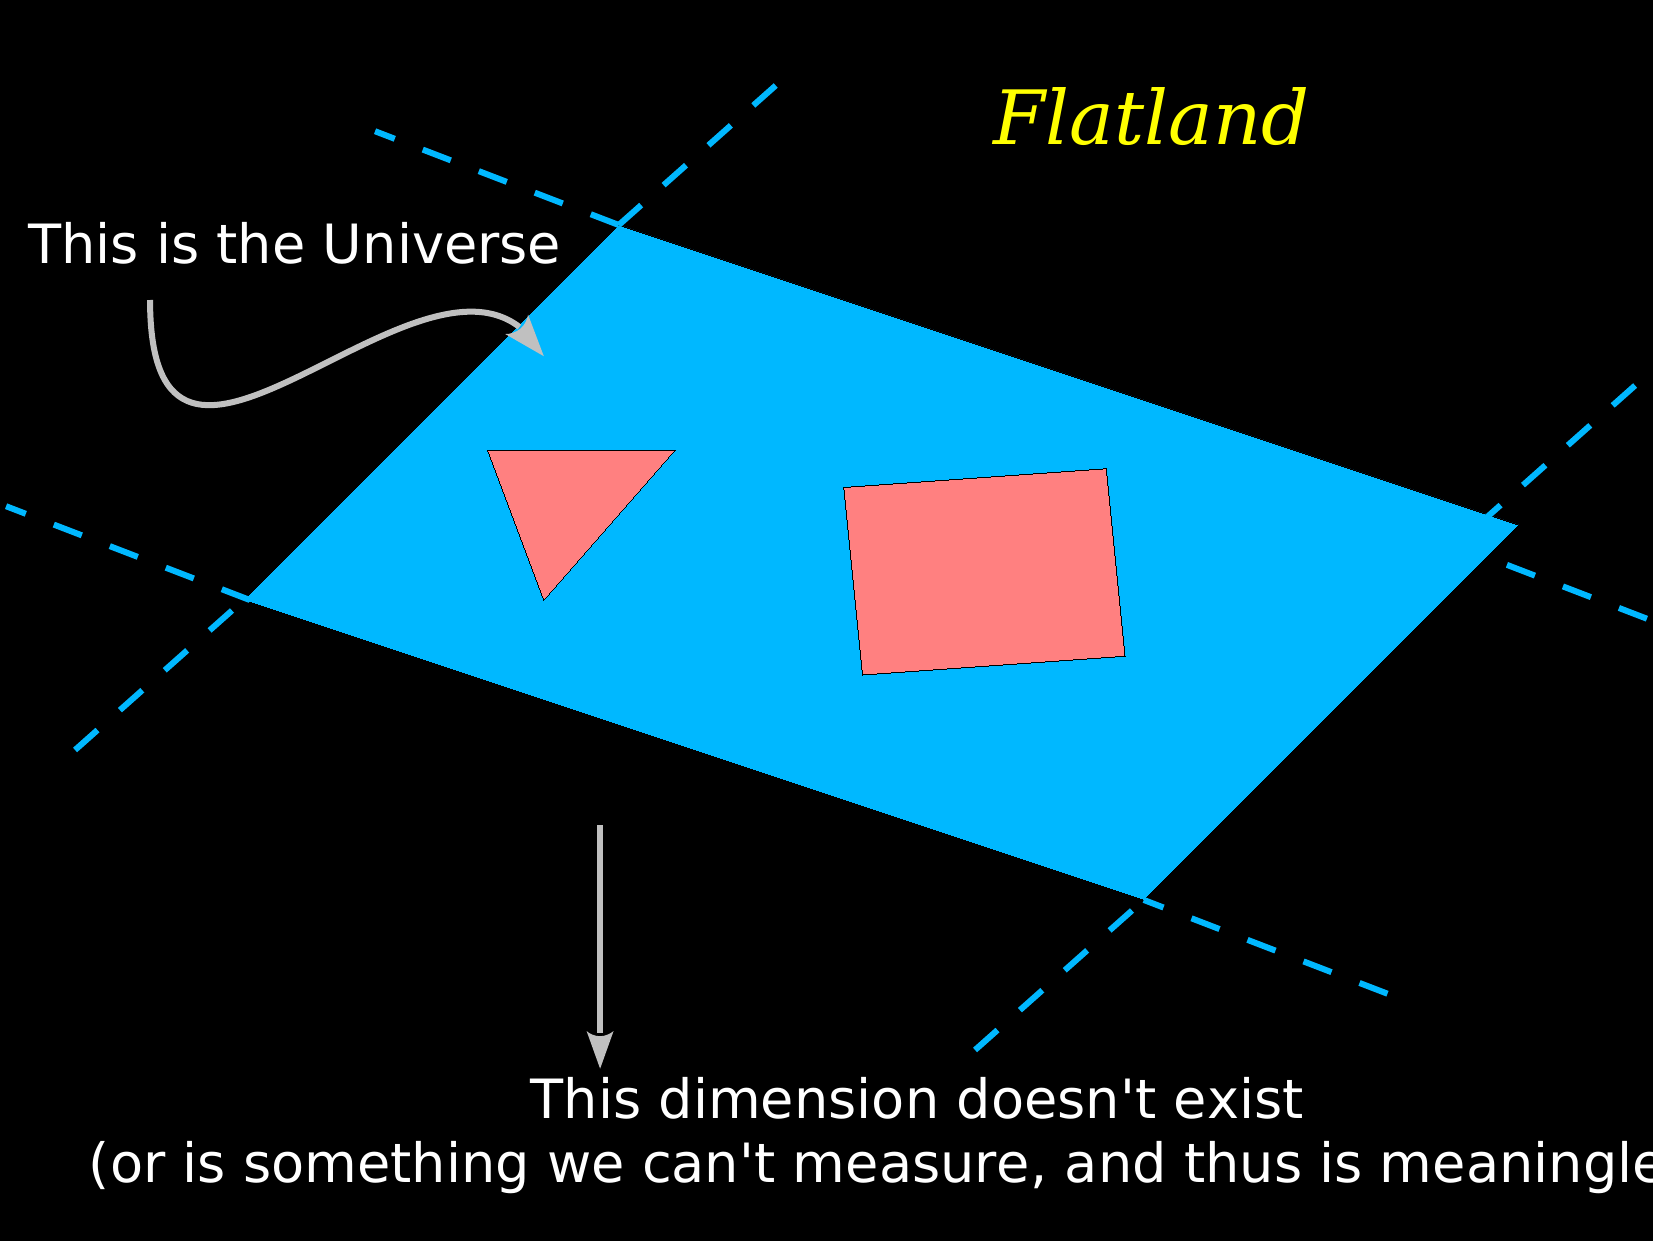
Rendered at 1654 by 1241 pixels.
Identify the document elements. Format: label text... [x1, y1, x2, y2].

text_box [520, 316, 527, 326]
text_box This is the Universe [28, 213, 509, 279]
text_box Flatland [993, 75, 1278, 163]
text_box This dimension doesn't exist (or is something we can't measure, and thus is meaningless) [88, 1068, 1581, 1198]
text_box [248, 226, 1519, 900]
